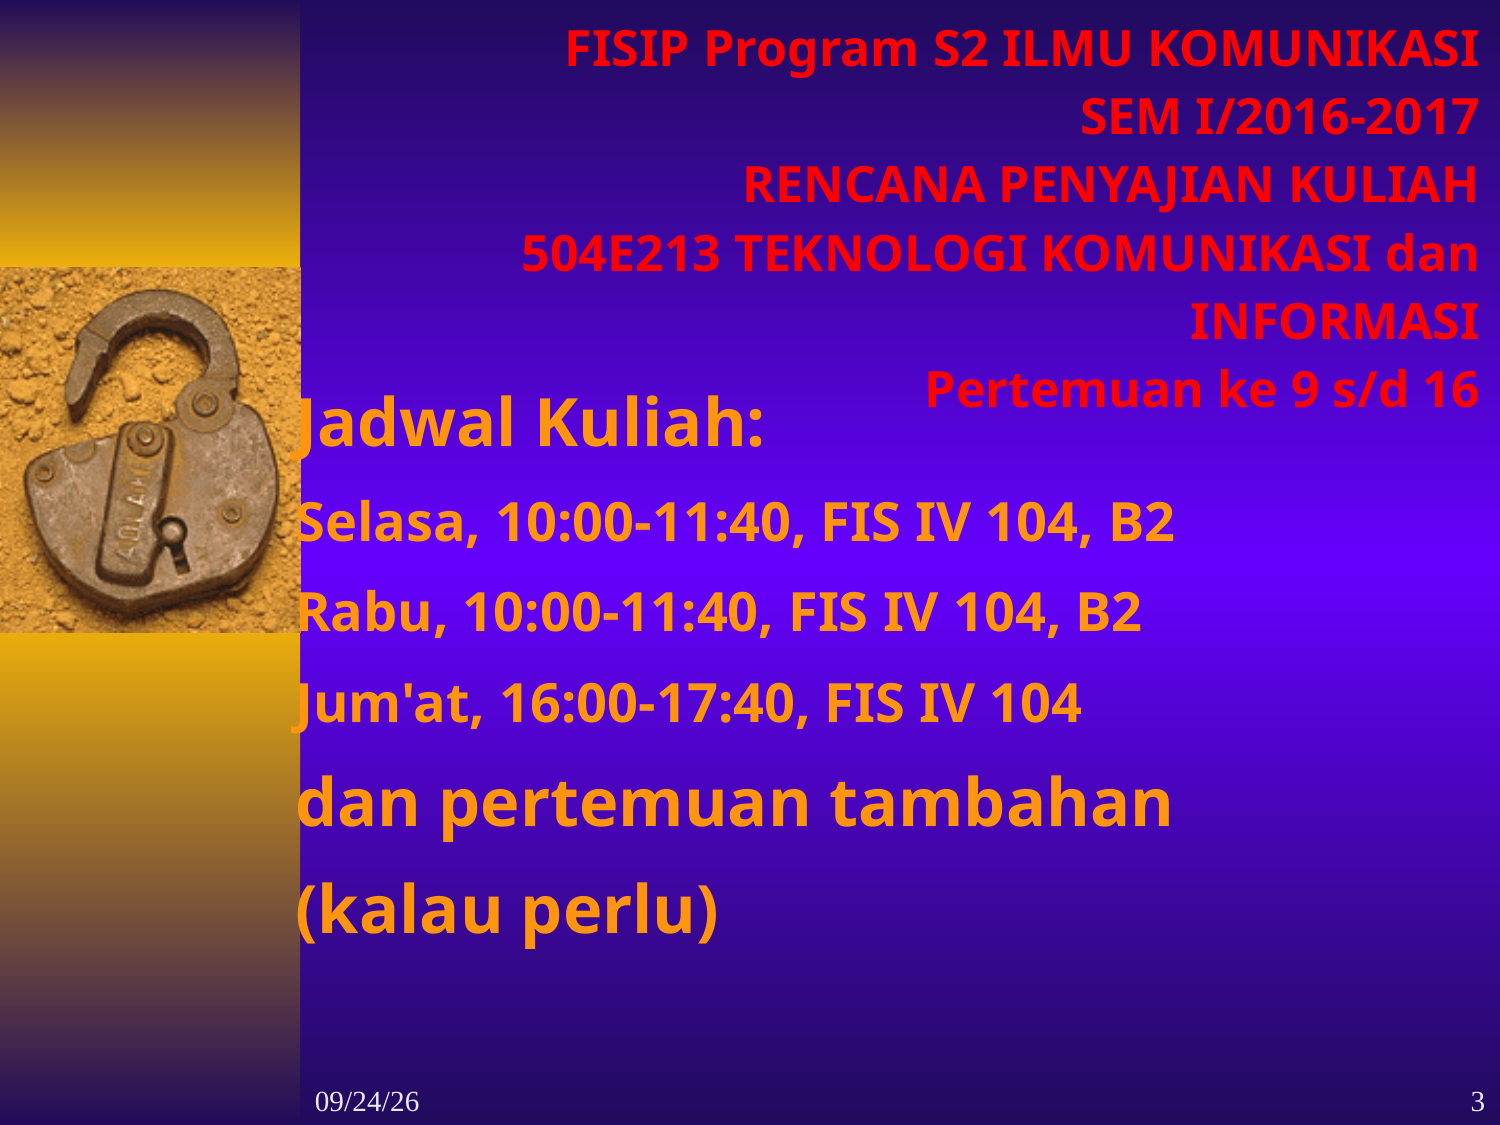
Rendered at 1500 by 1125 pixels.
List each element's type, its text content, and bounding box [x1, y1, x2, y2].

picture [0, 267, 301, 633]
title FISIP Program S2 ILMU KOMUNIKASI SEM I/2016-2017 RENCANA PENYAJIAN KULIAH 504E213 TEKNOLOGI KOMUNIKASI dan INFORMASI Pertemuan ke 9 s/d 16 [342, 34, 1480, 401]
subtitle Jadwal Kuliah: Selasa, 10:00-11:40, FIS IV 104, B2 Rabu, 10:00-11:40, FIS IV 104, B2 Jum'at, 16:00-17:40, FIS IV 104 dan pertemuan tambahan (kalau perlu) [295, 402, 1477, 927]
